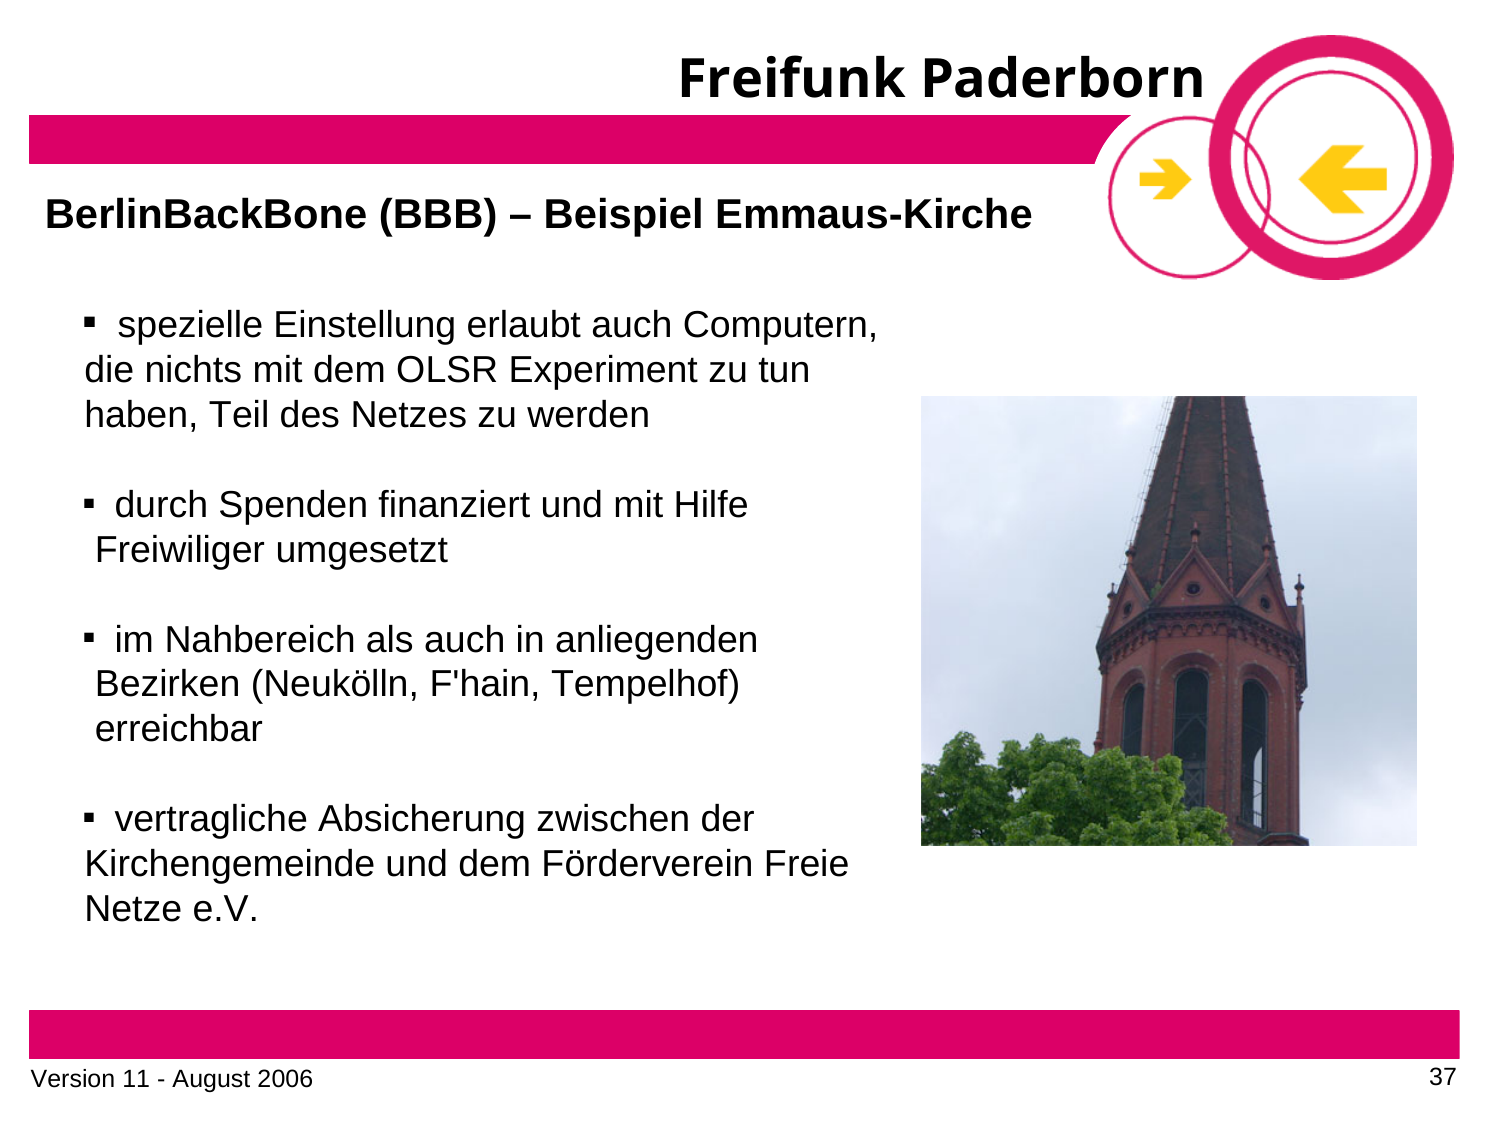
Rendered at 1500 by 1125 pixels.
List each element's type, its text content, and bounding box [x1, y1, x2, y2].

text_box BerlinBackBone (BBB) – Beispiel Emmaus-Kirche [44, 187, 1100, 267]
picture [1107, 35, 1454, 280]
picture [921, 396, 1417, 846]
text_box spezielle Einstellung erlaubt auch Computern, die nichts mit dem OLSR Experiment zu tun haben, Teil des Netzes zu werden durch Spenden finanziert und mit Hilfe Freiwiliger umgesetzt im Nahbereich als auch in anliegenden Bezirken (Neukölln, F'hain, Tempelhof) erreichbar vertragliche Absicherung zwischen der Kirchengemeinde und dem Förderverein Freie Netze e.V. [84, 296, 917, 1061]
